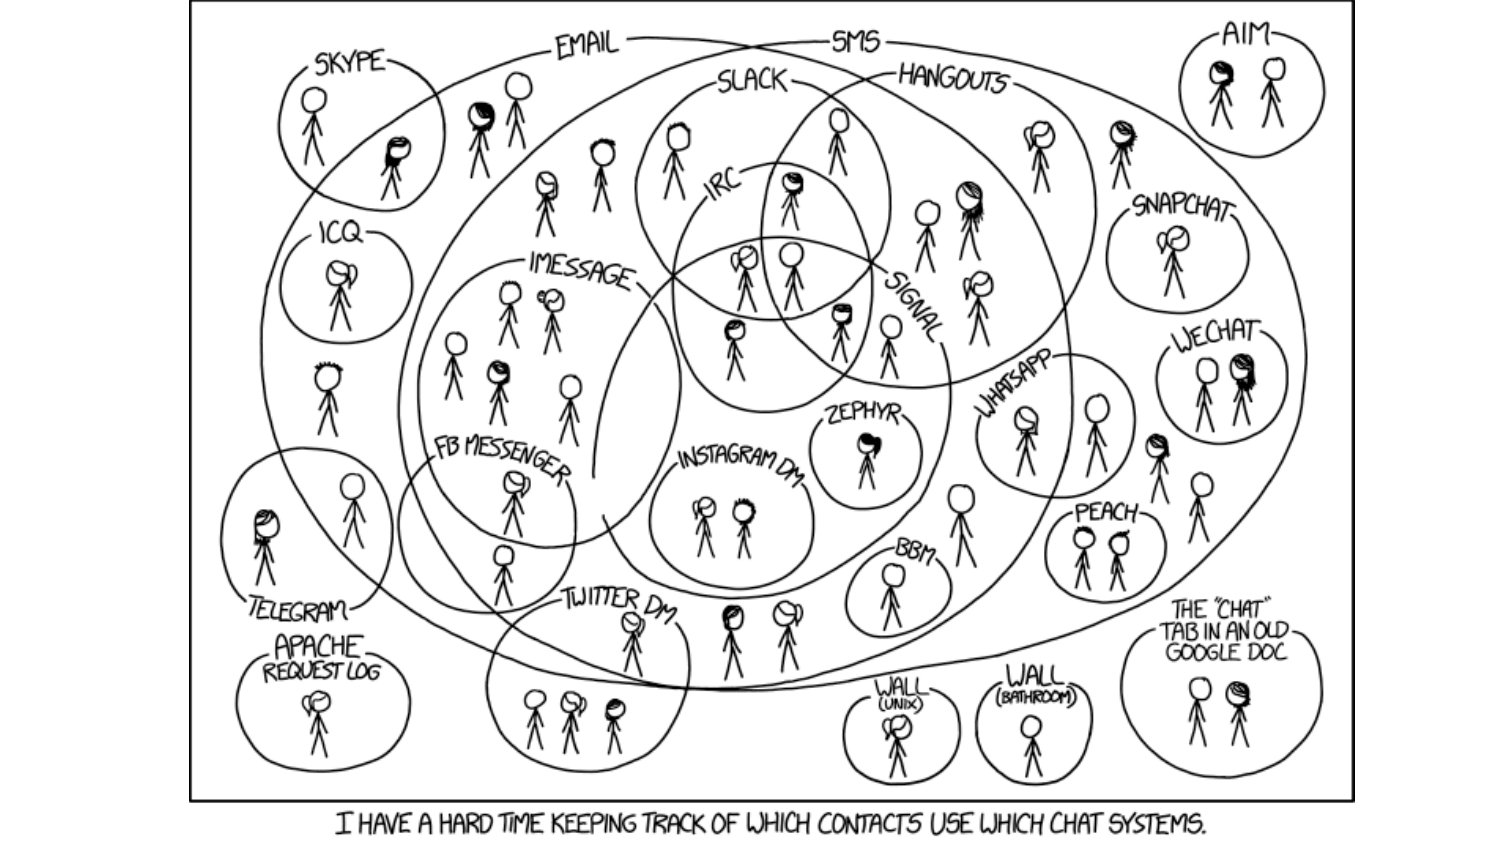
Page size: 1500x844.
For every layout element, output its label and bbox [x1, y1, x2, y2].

picture [189, 0, 1355, 844]
